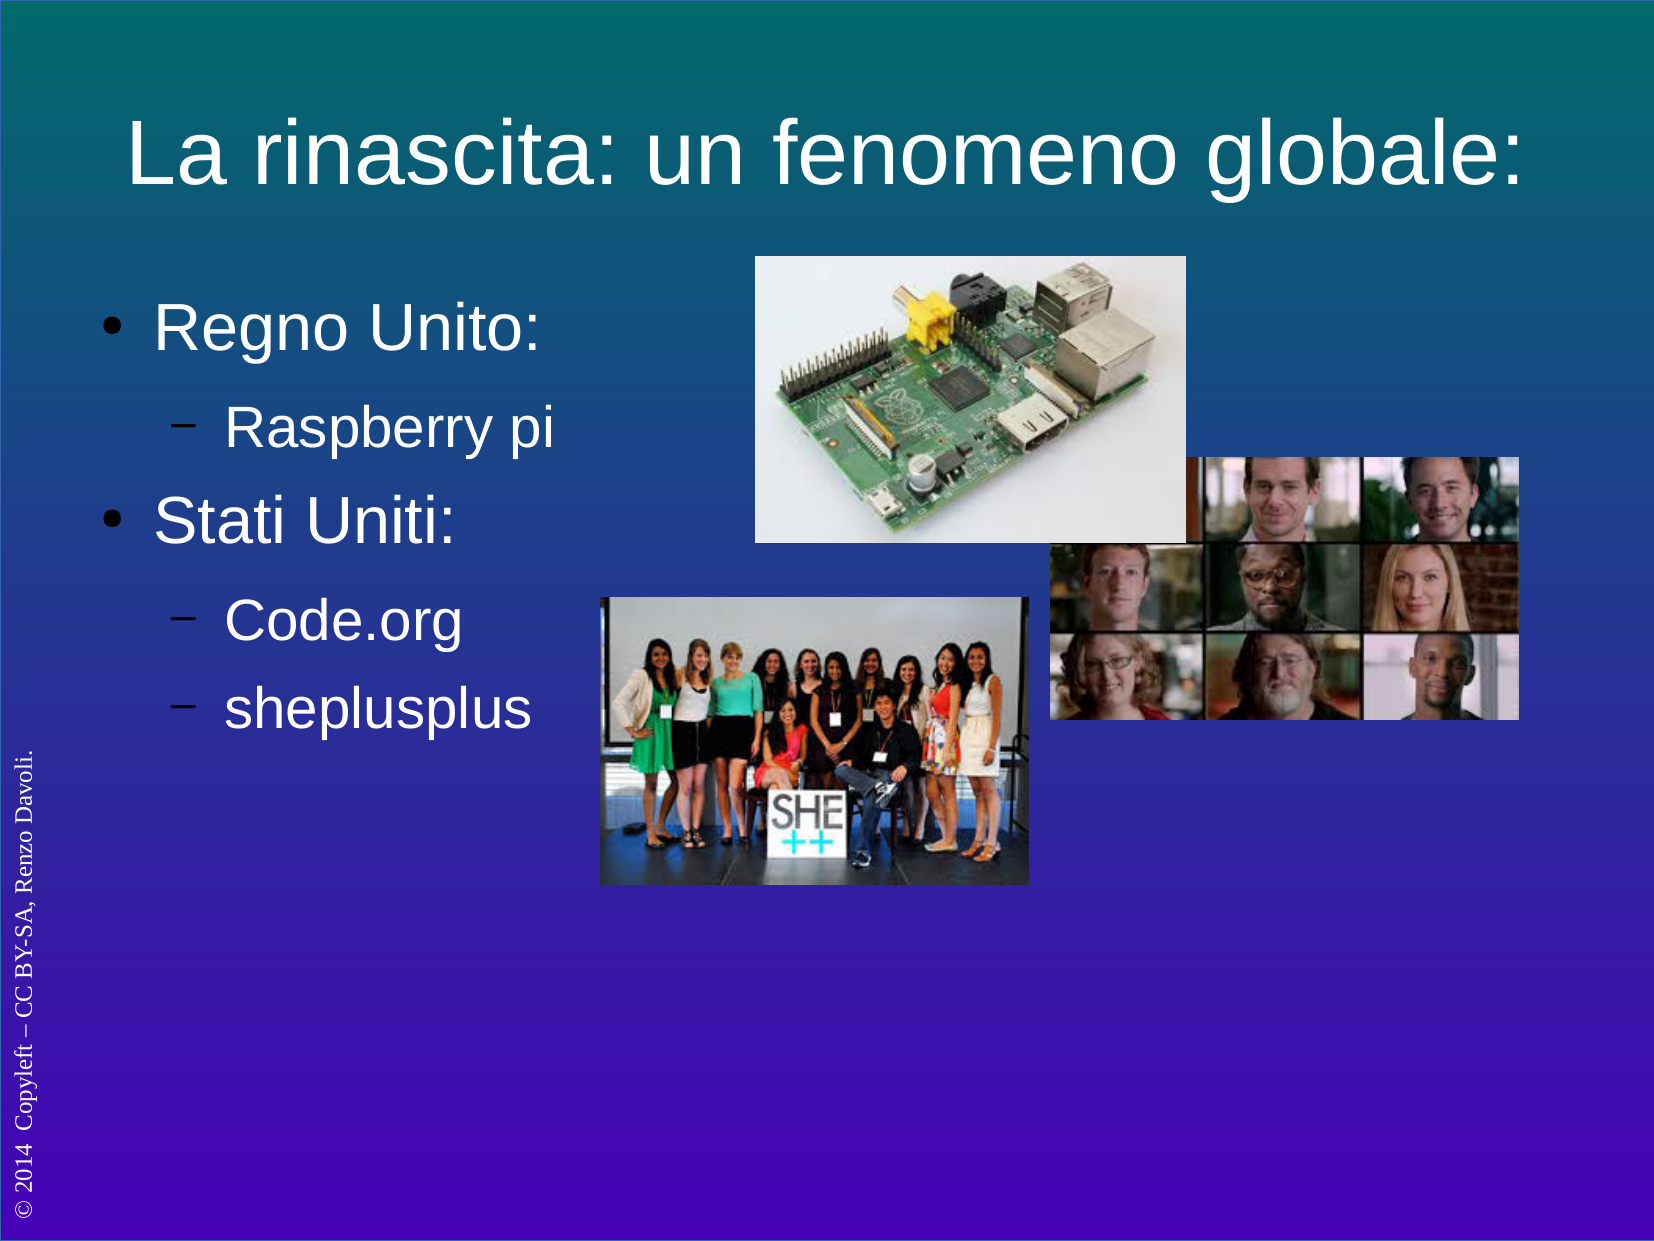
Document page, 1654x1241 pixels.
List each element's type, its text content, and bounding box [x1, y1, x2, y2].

picture [755, 256, 1519, 721]
title La rinascita: un fenomeno globale: [82, 49, 1571, 257]
list Regno Unito: Raspberry pi Stati Uniti: Code.org sheplusplus [82, 290, 1571, 1010]
picture [600, 597, 1029, 886]
